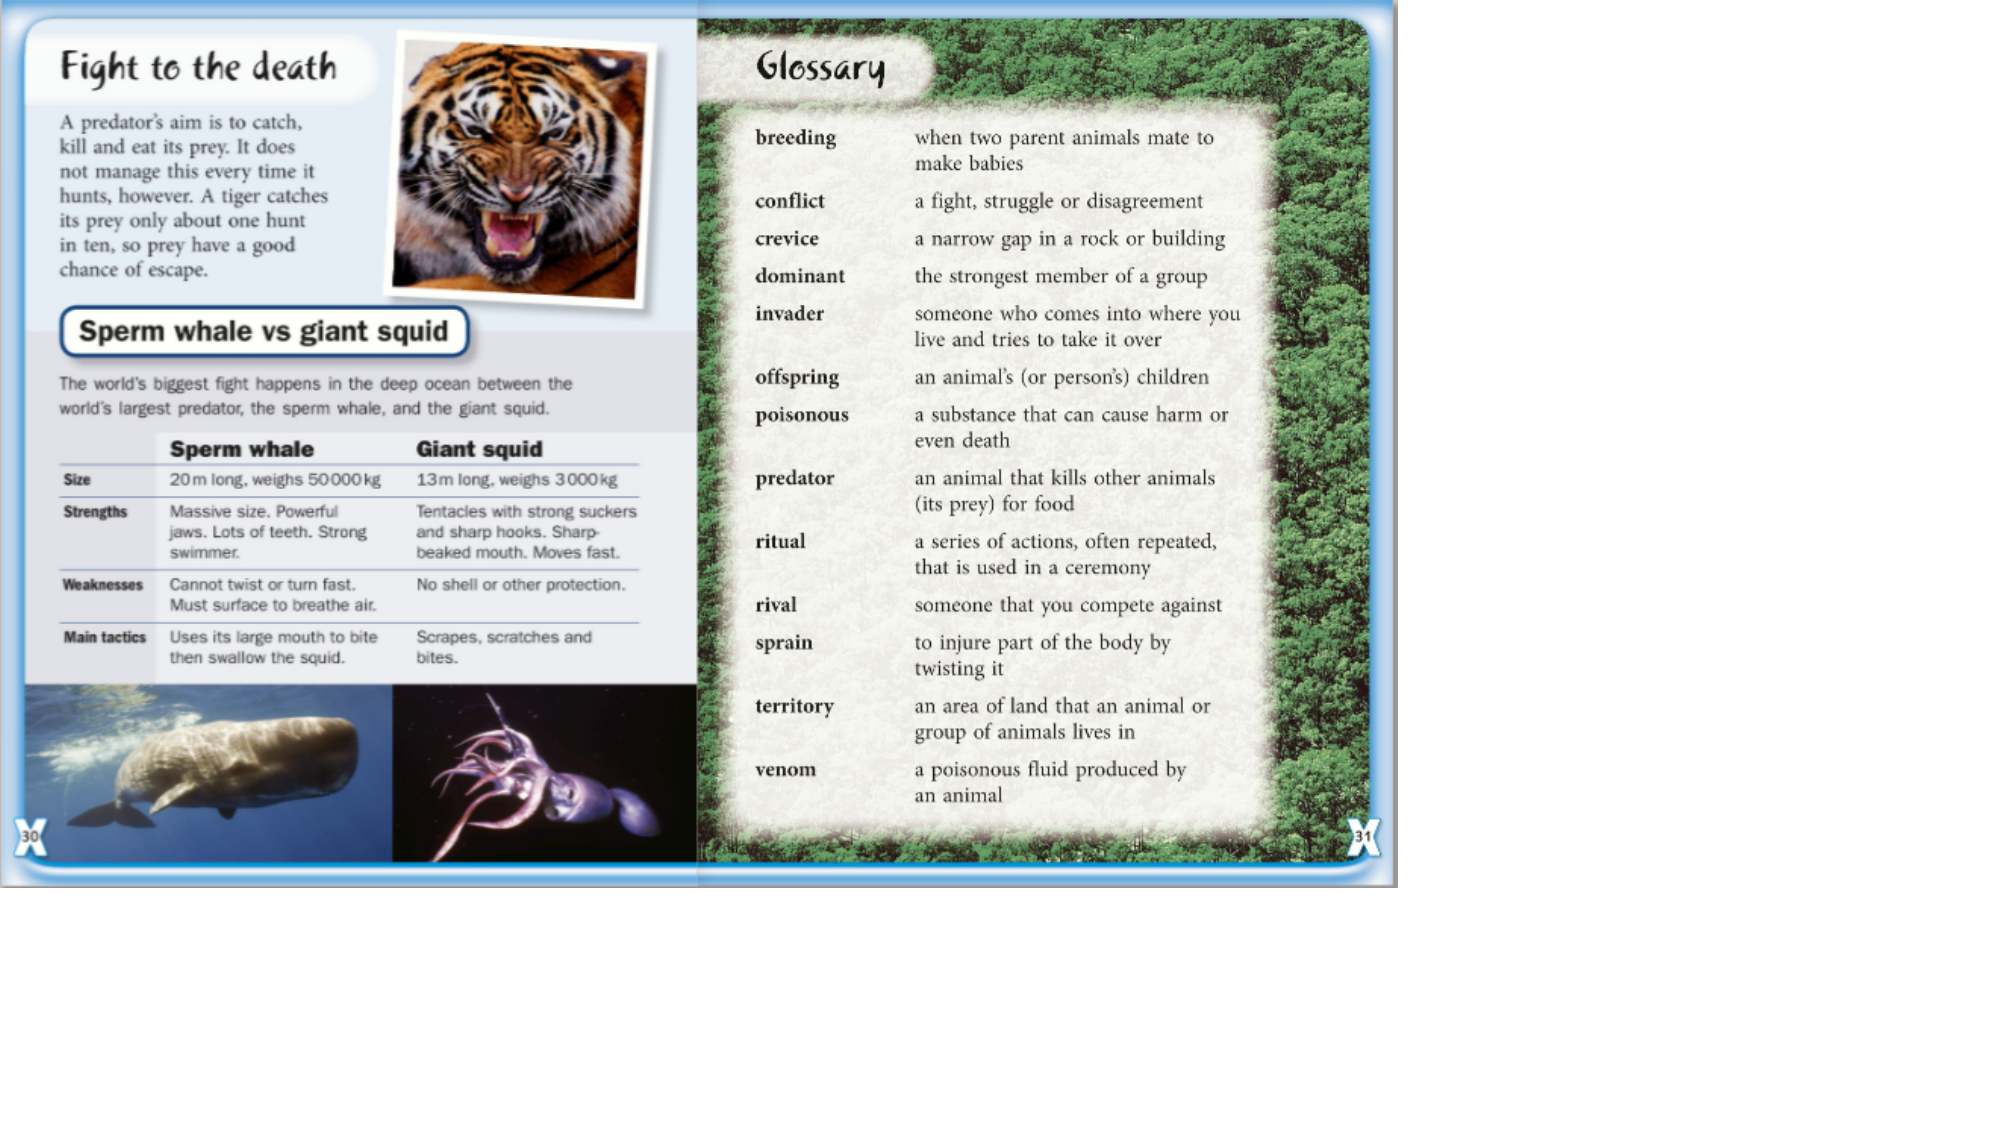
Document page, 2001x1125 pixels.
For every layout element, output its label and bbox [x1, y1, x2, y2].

picture [0, 0, 1398, 888]
